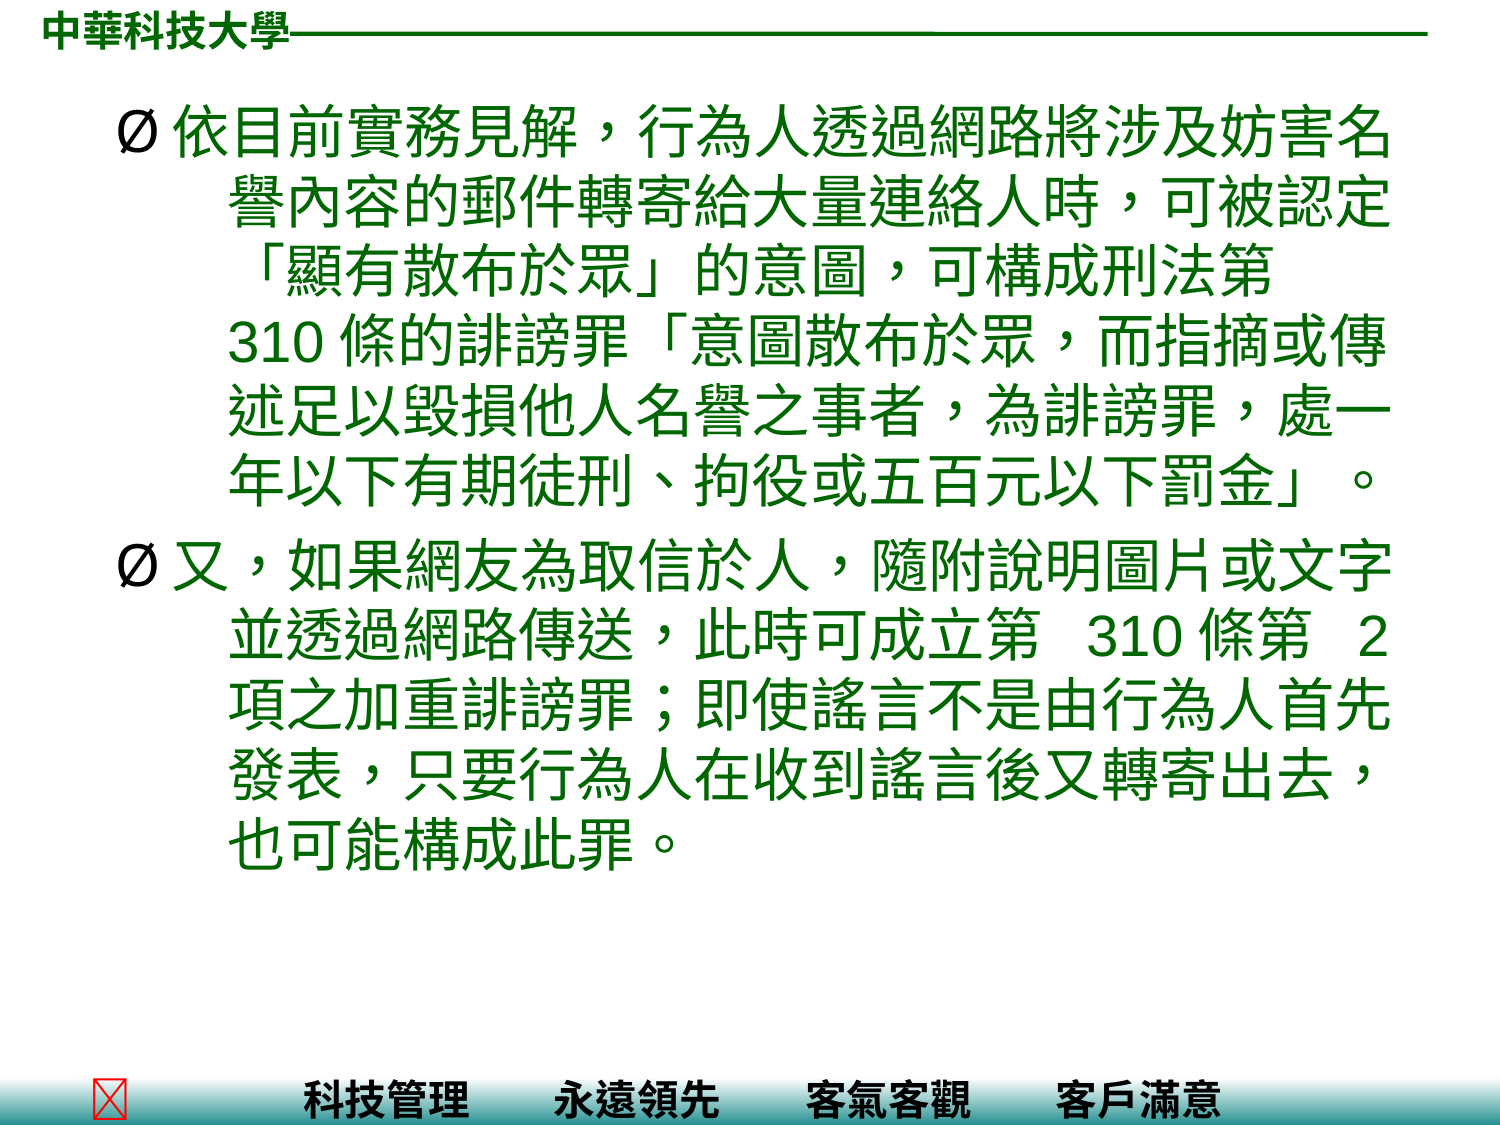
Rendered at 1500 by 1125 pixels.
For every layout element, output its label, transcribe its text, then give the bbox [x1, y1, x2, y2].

list 依目前實務見解，行為人透過網路將涉及妨害名譽內容的郵件轉寄給大量連絡人時，可被認定「顯有散布於眾」的意圖，可構成刑法第 310條的誹謗罪「意圖散布於眾，而指摘或傳述足以毀損他人名譽之事者，為誹謗罪，處一年以下有期徒刑、拘役或五百元以下罰金」。 又，如果網友為取信於人，隨附說明圖片或文字並透過網路傳送，此時可成立第 310條第 2項之加重誹謗罪；即使謠言不是由行為人首先發表，只要行為人在收到謠言後又轉寄出去，也可能構成此罪。 [99, 87, 1413, 1051]
